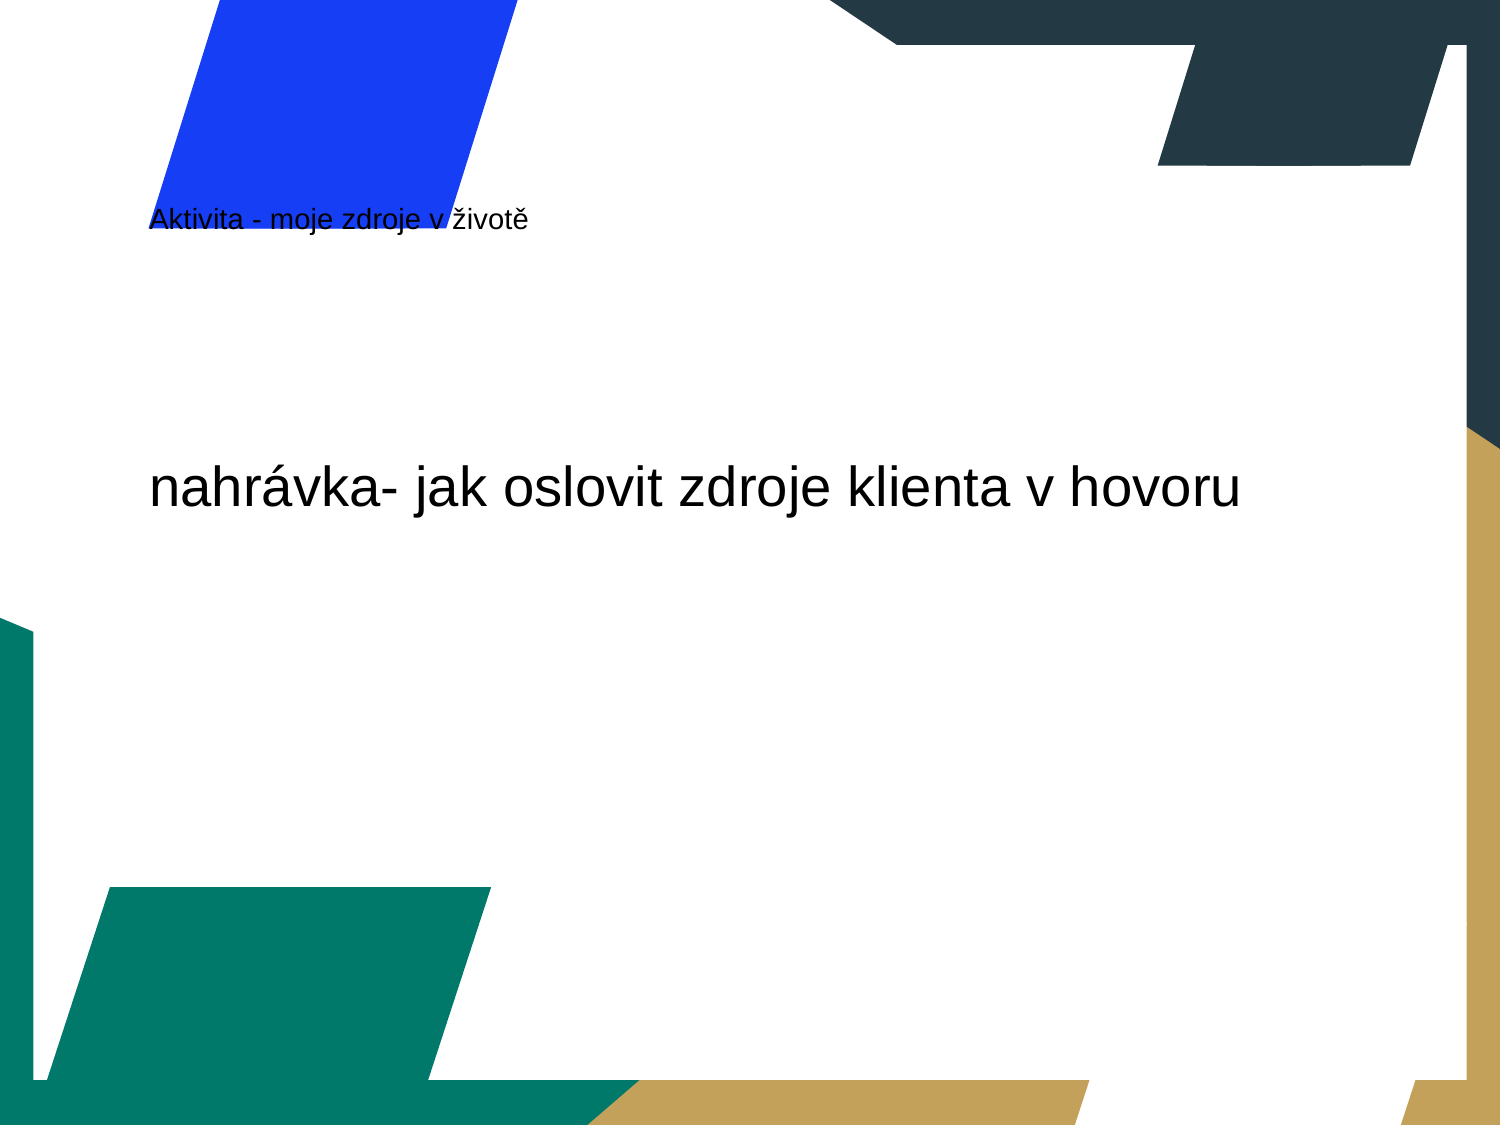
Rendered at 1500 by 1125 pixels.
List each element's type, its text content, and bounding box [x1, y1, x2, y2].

list nahrávka- jak oslovit zdroje klienta v hovoru [134, 435, 1366, 971]
title Aktivita - moje zdroje v životě [134, 184, 1366, 394]
